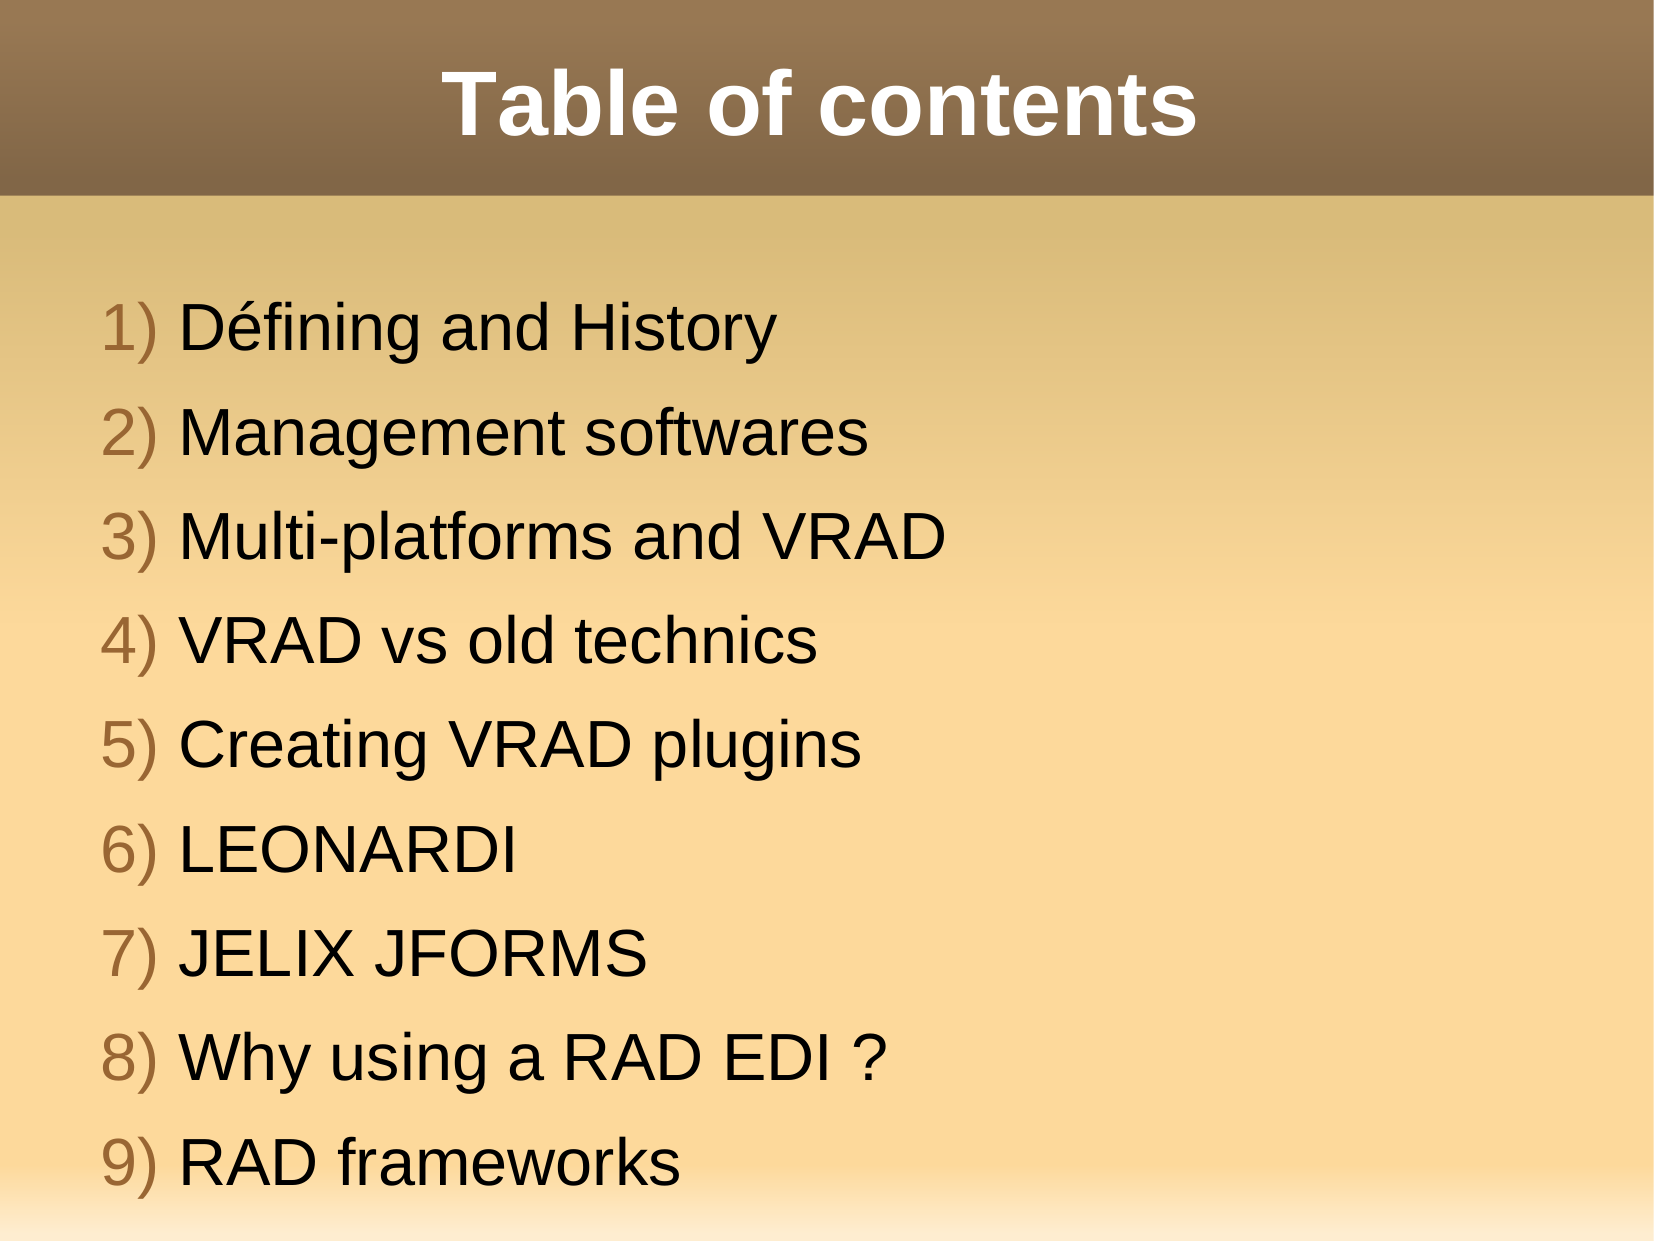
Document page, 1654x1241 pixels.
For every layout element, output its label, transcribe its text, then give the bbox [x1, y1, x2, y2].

picture [0, 0, 1654, 1241]
list Défining and History Management softwares Multi-platforms and VRAD VRAD vs old technics Creating VRAD plugins LEONARDI JELIX JFORMS Why using a RAD EDI ? RAD frameworks [82, 290, 1571, 1200]
title Table of contents [76, 7, 1565, 200]
